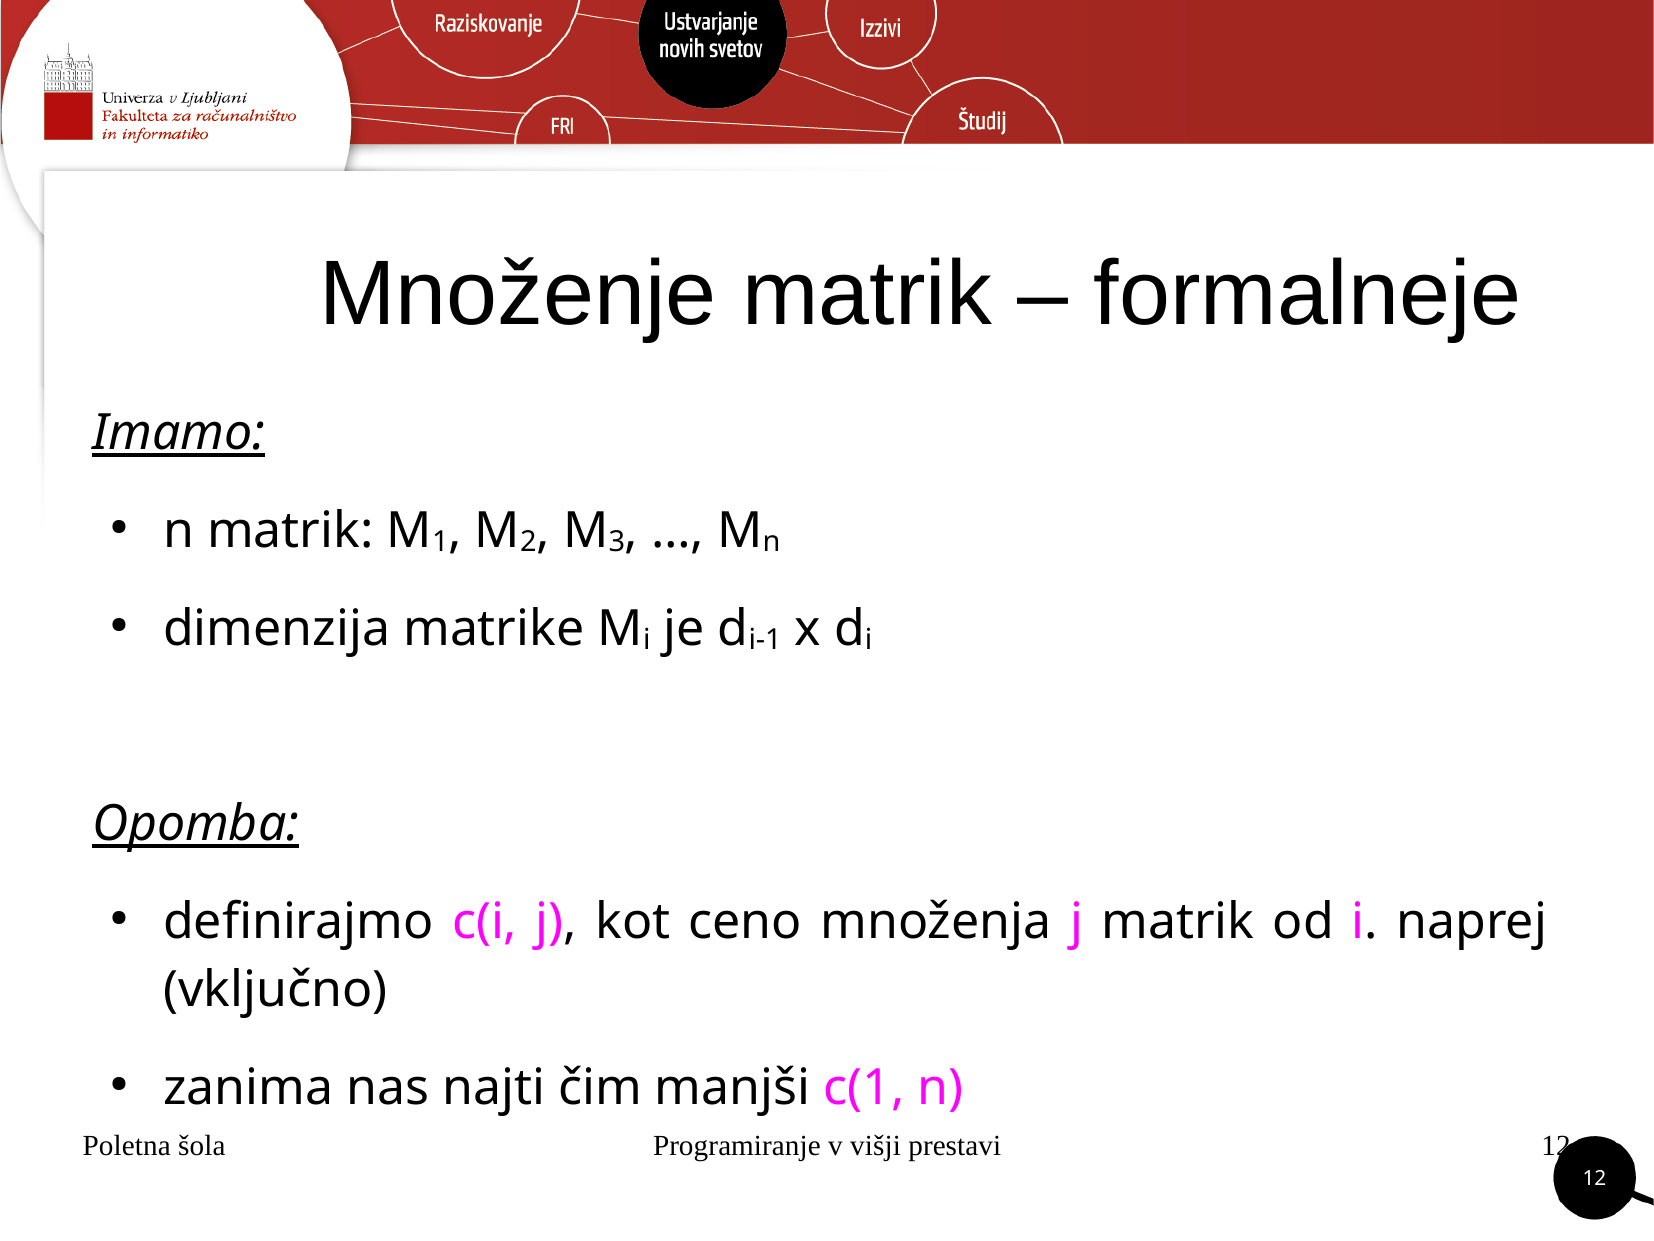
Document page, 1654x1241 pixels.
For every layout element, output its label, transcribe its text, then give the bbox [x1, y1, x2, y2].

list Imamo: n matrik: M1, M2, M3, …, Mn dimenzija matrike Mi je di-1 x di Opomba: definirajmo c(i, j), kot ceno množenja j matrik od i. naprej (vključno) zanima nas najti čim manjši c(1, n) [92, 396, 1548, 1063]
title Množenje matrik – formalneje [35, 188, 1524, 397]
text_box <številka> [1553, 1145, 1636, 1212]
picture [0, 0, 1654, 1241]
